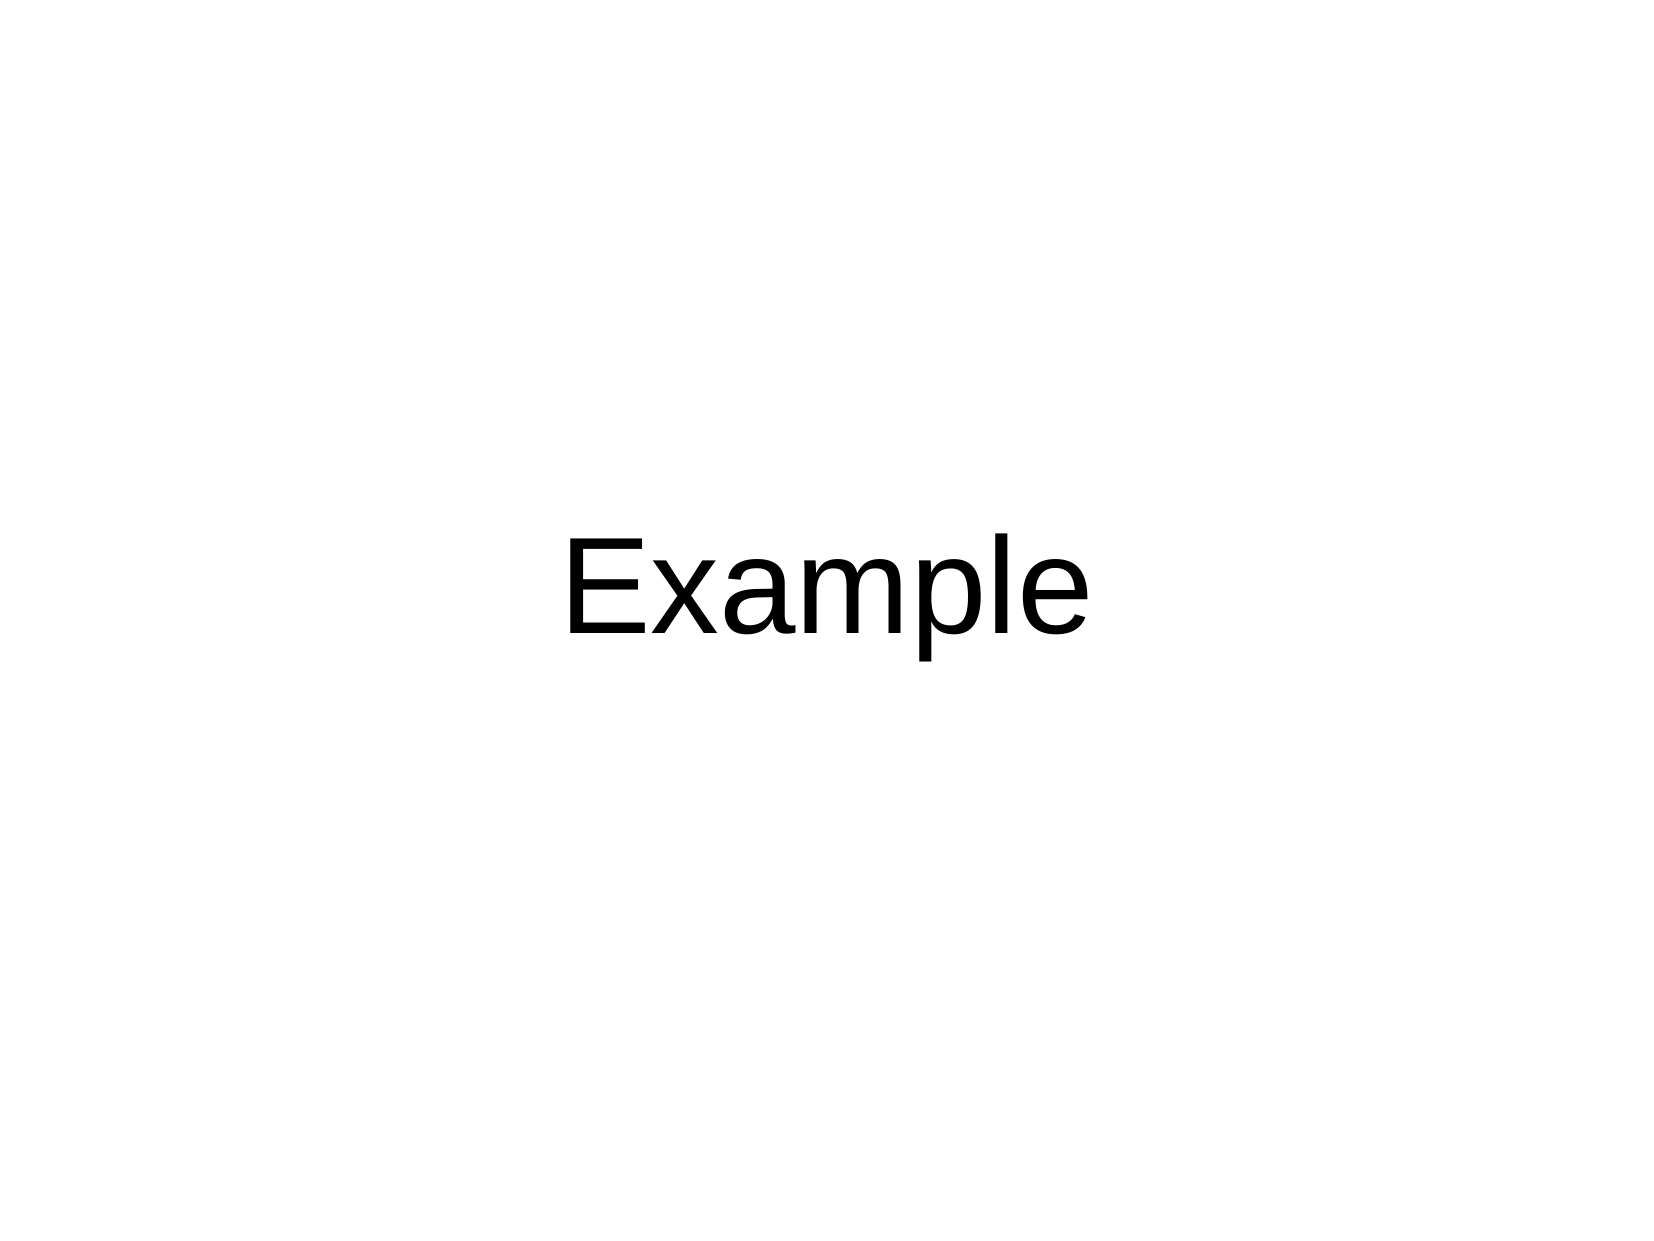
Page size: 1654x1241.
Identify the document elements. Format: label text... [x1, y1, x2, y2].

title Example [82, 56, 1571, 1115]
